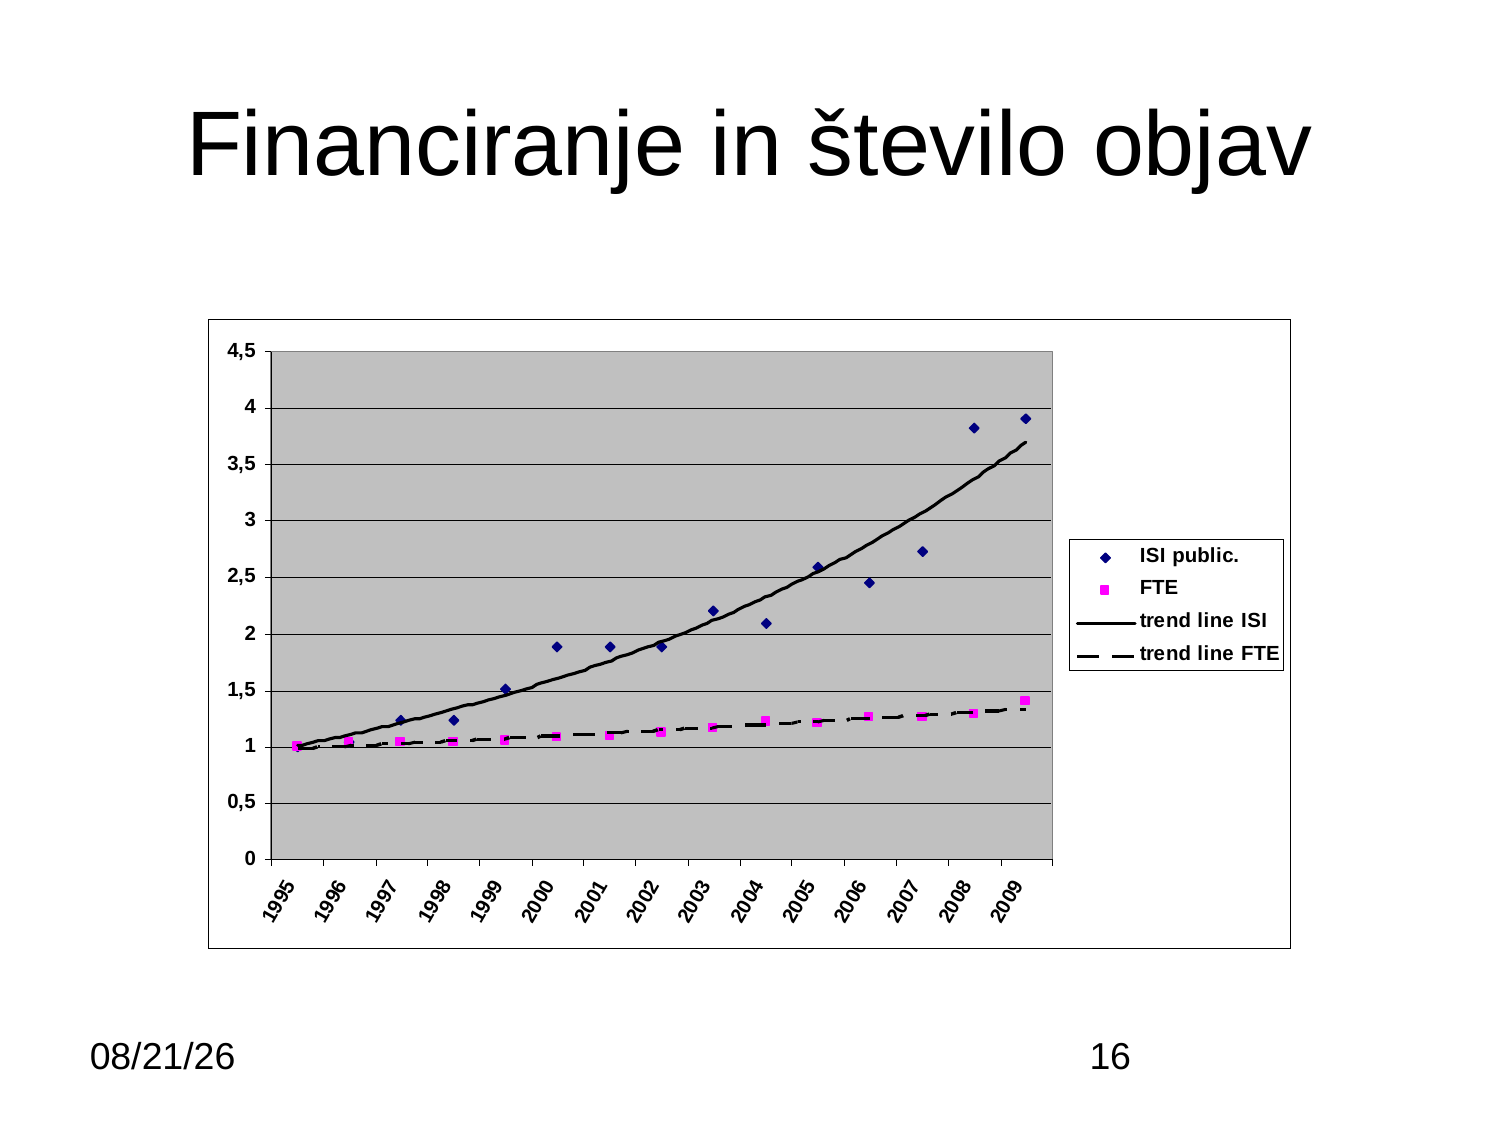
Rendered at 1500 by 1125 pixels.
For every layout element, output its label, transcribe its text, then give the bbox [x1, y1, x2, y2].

title Financiranje in število objav [75, 45, 1426, 233]
picture [200, 310, 1300, 957]
